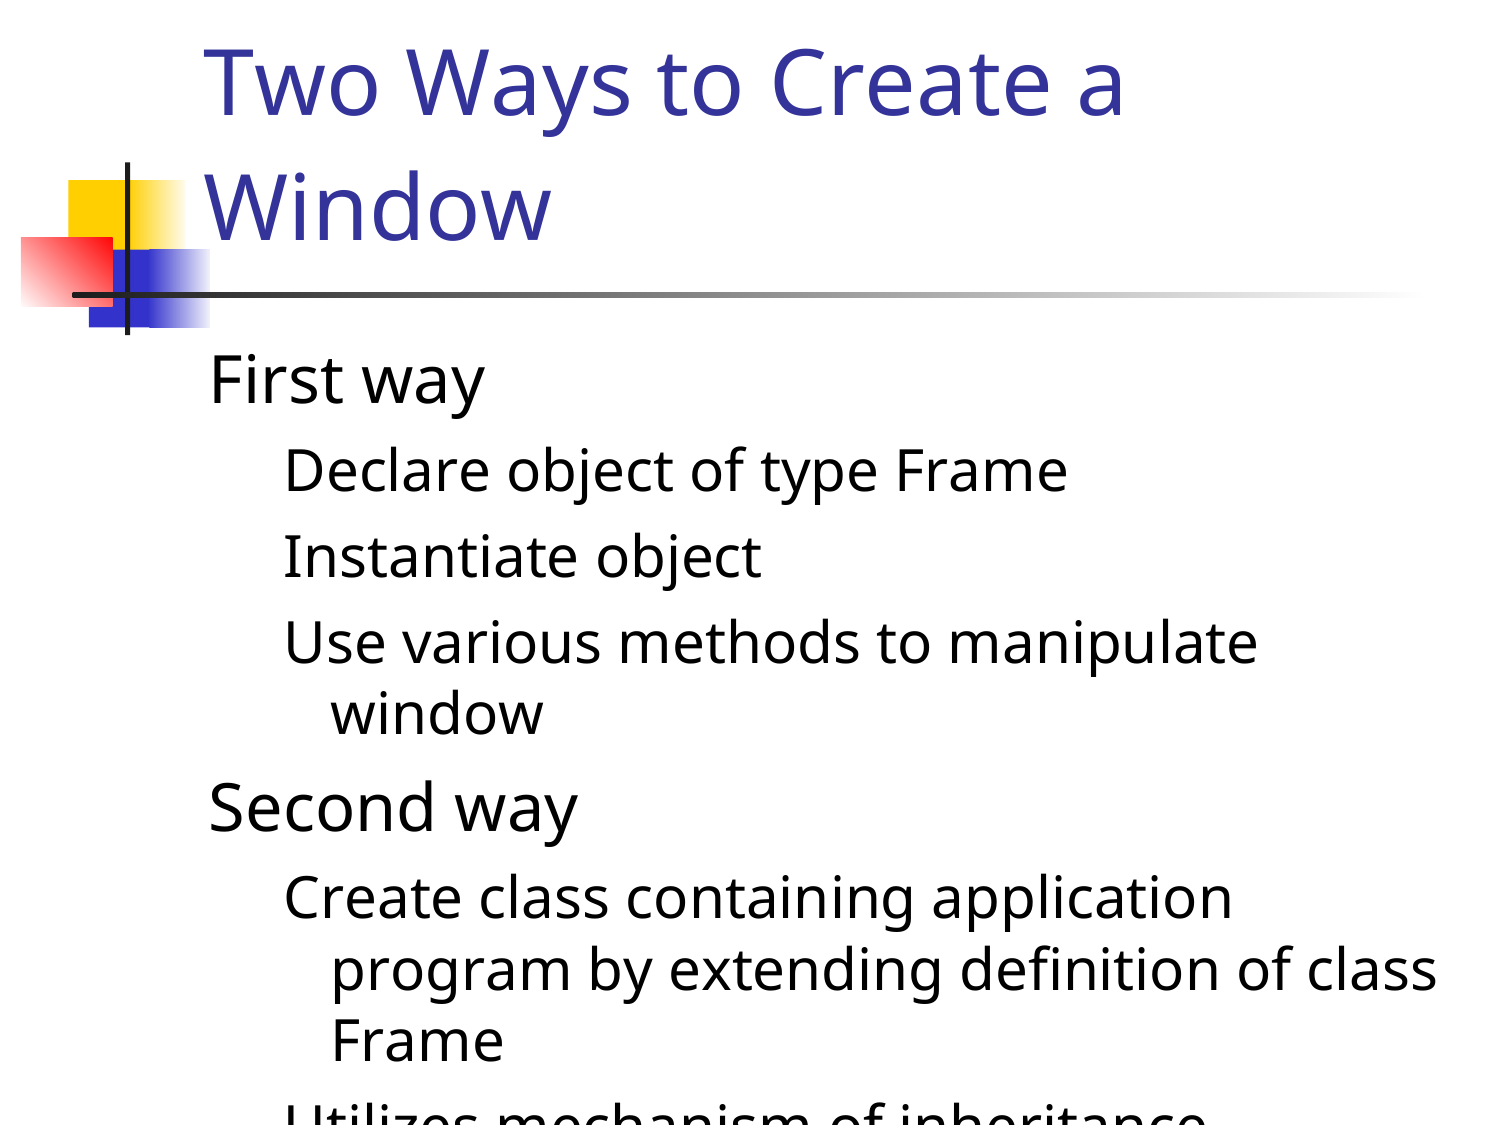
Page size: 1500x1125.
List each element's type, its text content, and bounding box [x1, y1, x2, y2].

list First way Declare object of type Frame Instantiate object Use various methods to manipulate window Second way Create class containing application program by extending definition of class Frame Utilizes mechanism of inheritance [193, 331, 1469, 1125]
title Two Ways to Create a Window [188, 35, 1468, 276]
